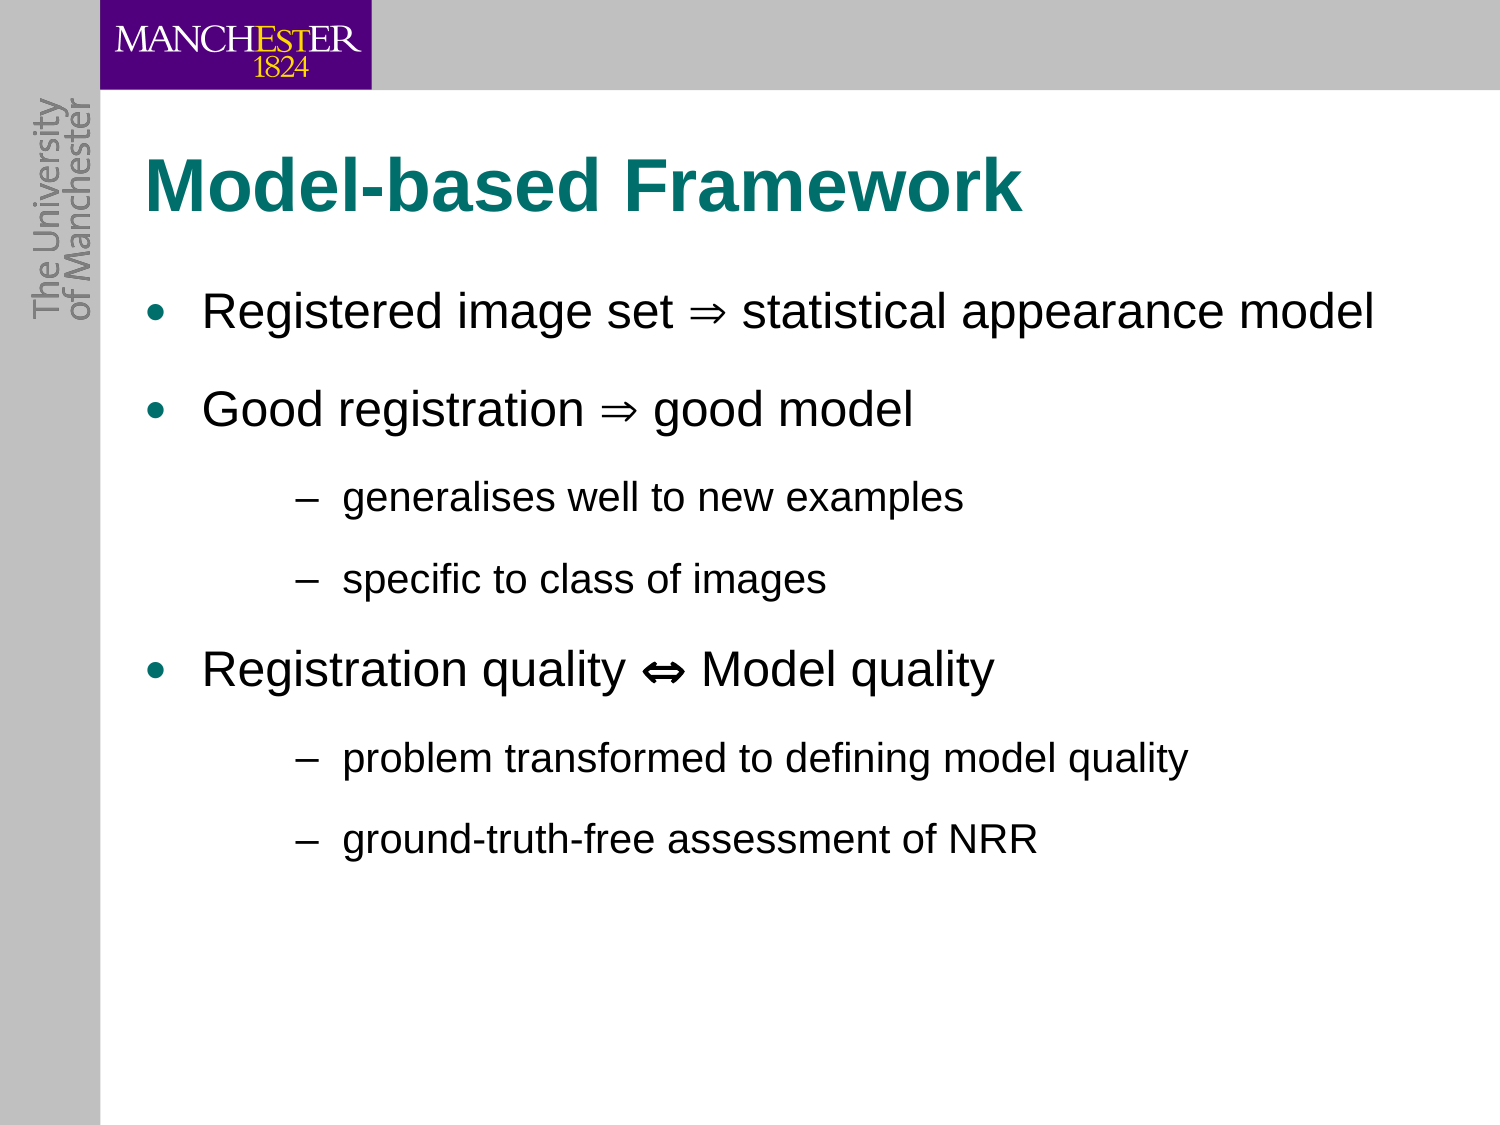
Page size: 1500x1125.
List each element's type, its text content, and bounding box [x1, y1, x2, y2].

title Model-based Framework [129, 120, 1406, 251]
list Registered image set  statistical appearance model Good registration  good model generalises well to new examples specific to class of images Registration quality  Model quality problem transformed to defining model quality ground-truth-free assessment of NRR [130, 259, 1407, 1012]
picture [0, 0, 372, 320]
